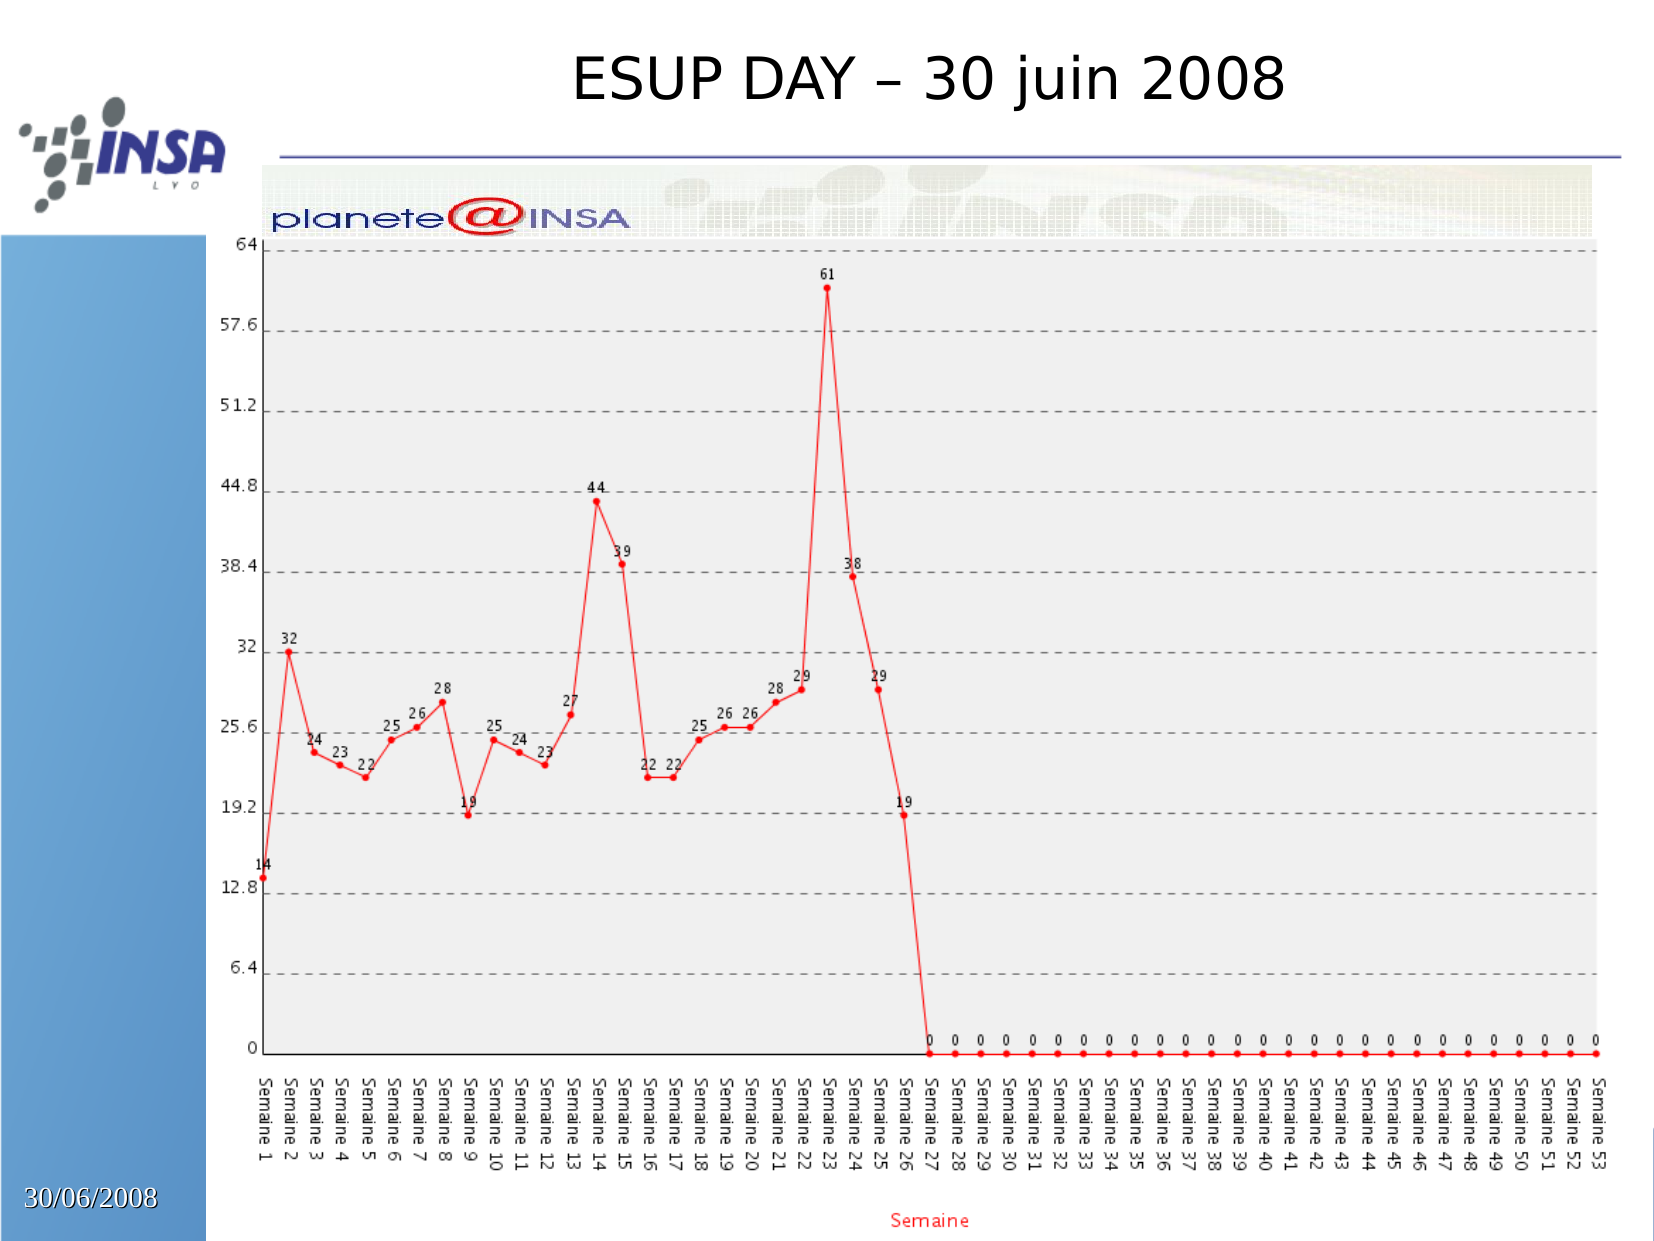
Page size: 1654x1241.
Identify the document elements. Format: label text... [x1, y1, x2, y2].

title ESUP DAY – 30 juin 2008 [236, 11, 1625, 148]
picture [0, 0, 1654, 1241]
